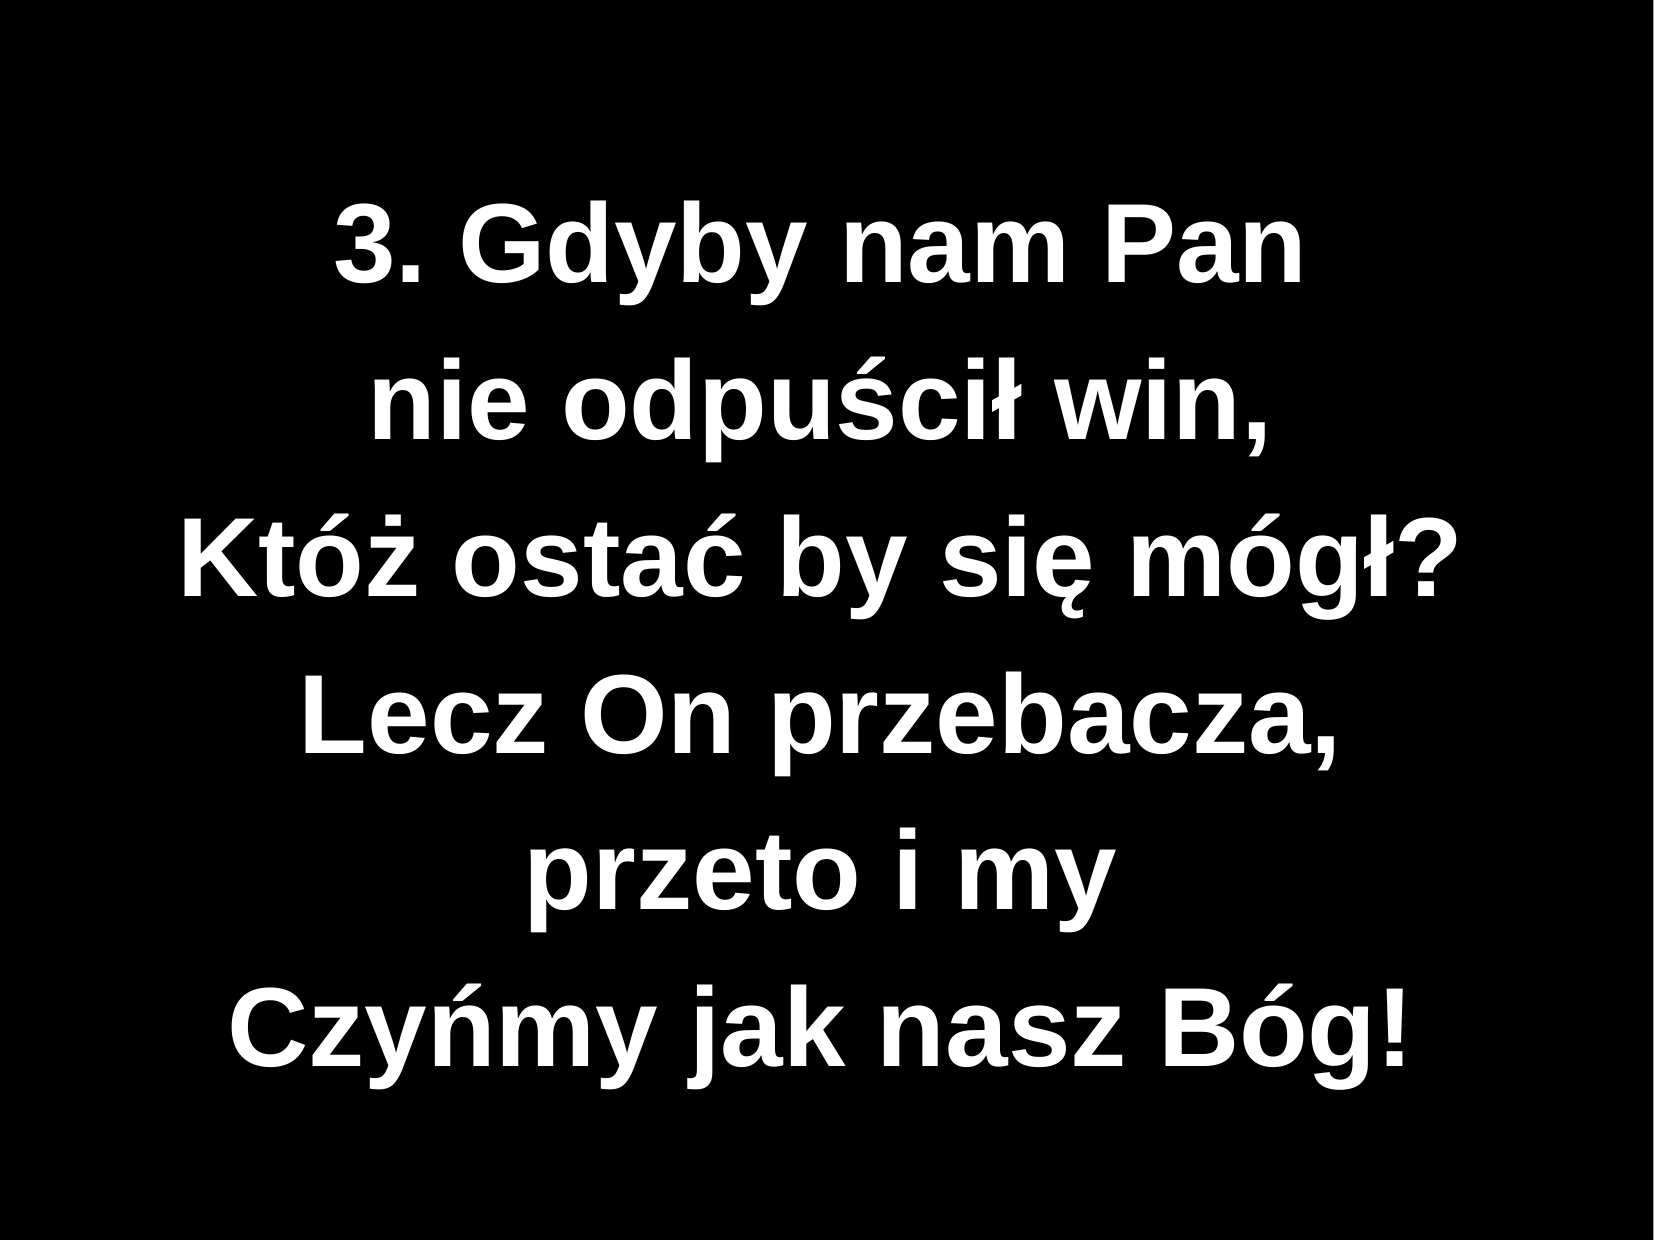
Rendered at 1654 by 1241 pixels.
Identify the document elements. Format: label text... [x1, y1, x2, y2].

subtitle 3. Gdyby nam Pan nie odpuścił win, Któż ostać by się mógł? Lecz On przebacza, przeto i my Czyńmy jak nasz Bóg! [0, 0, 1642, 1241]
